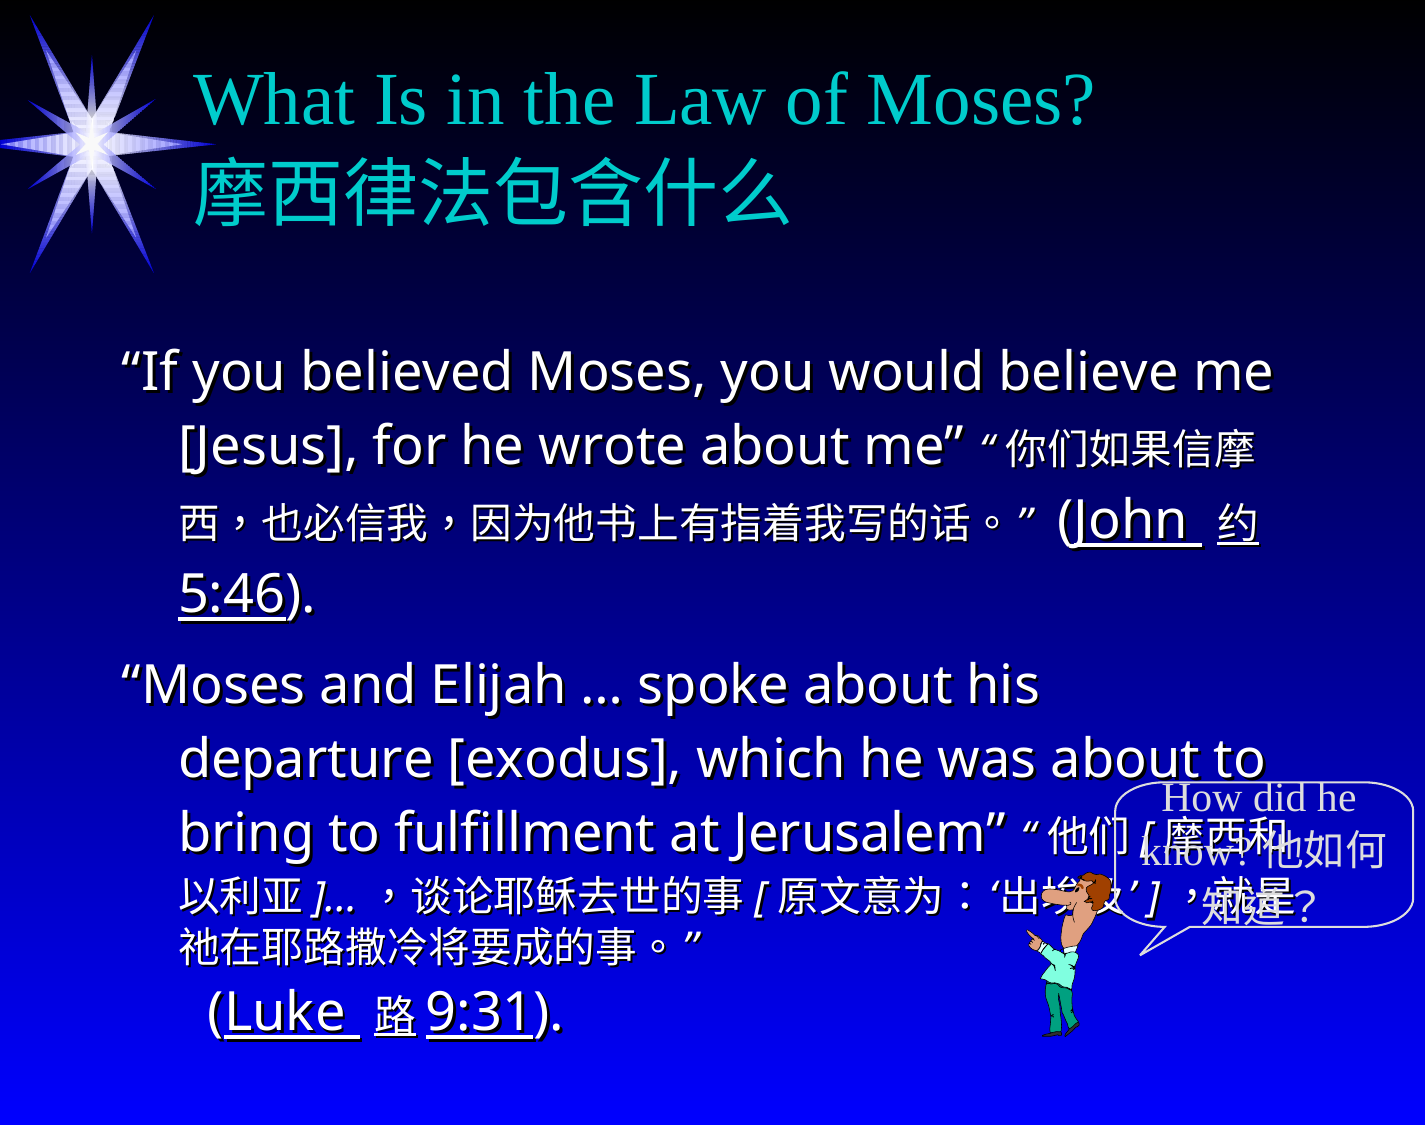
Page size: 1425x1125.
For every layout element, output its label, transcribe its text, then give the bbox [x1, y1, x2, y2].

text_box How did he know?他如何 知道？ [1115, 782, 1414, 956]
list “If you believed Moses, you would believe me [Jesus], for he wrote about me” “你们如果信摩西，也必信我，因为他书上有指着我写的话。” (John 约5:46). “Moses and Elijah … spoke about his departure [exodus], which he was about to bring to fulfillment at Jerusalem” “他们[摩西和以利亚]...，谈论耶稣去世的事[原文意为：‘出埃及’]，就是祂在耶路撒冷将要成的事。” (Luke 路9:31). [106, 324, 1319, 1001]
chart [1025, 871, 1112, 1038]
title What Is in the Law of Moses? 摩西律法包含什么 [178, 56, 1390, 244]
